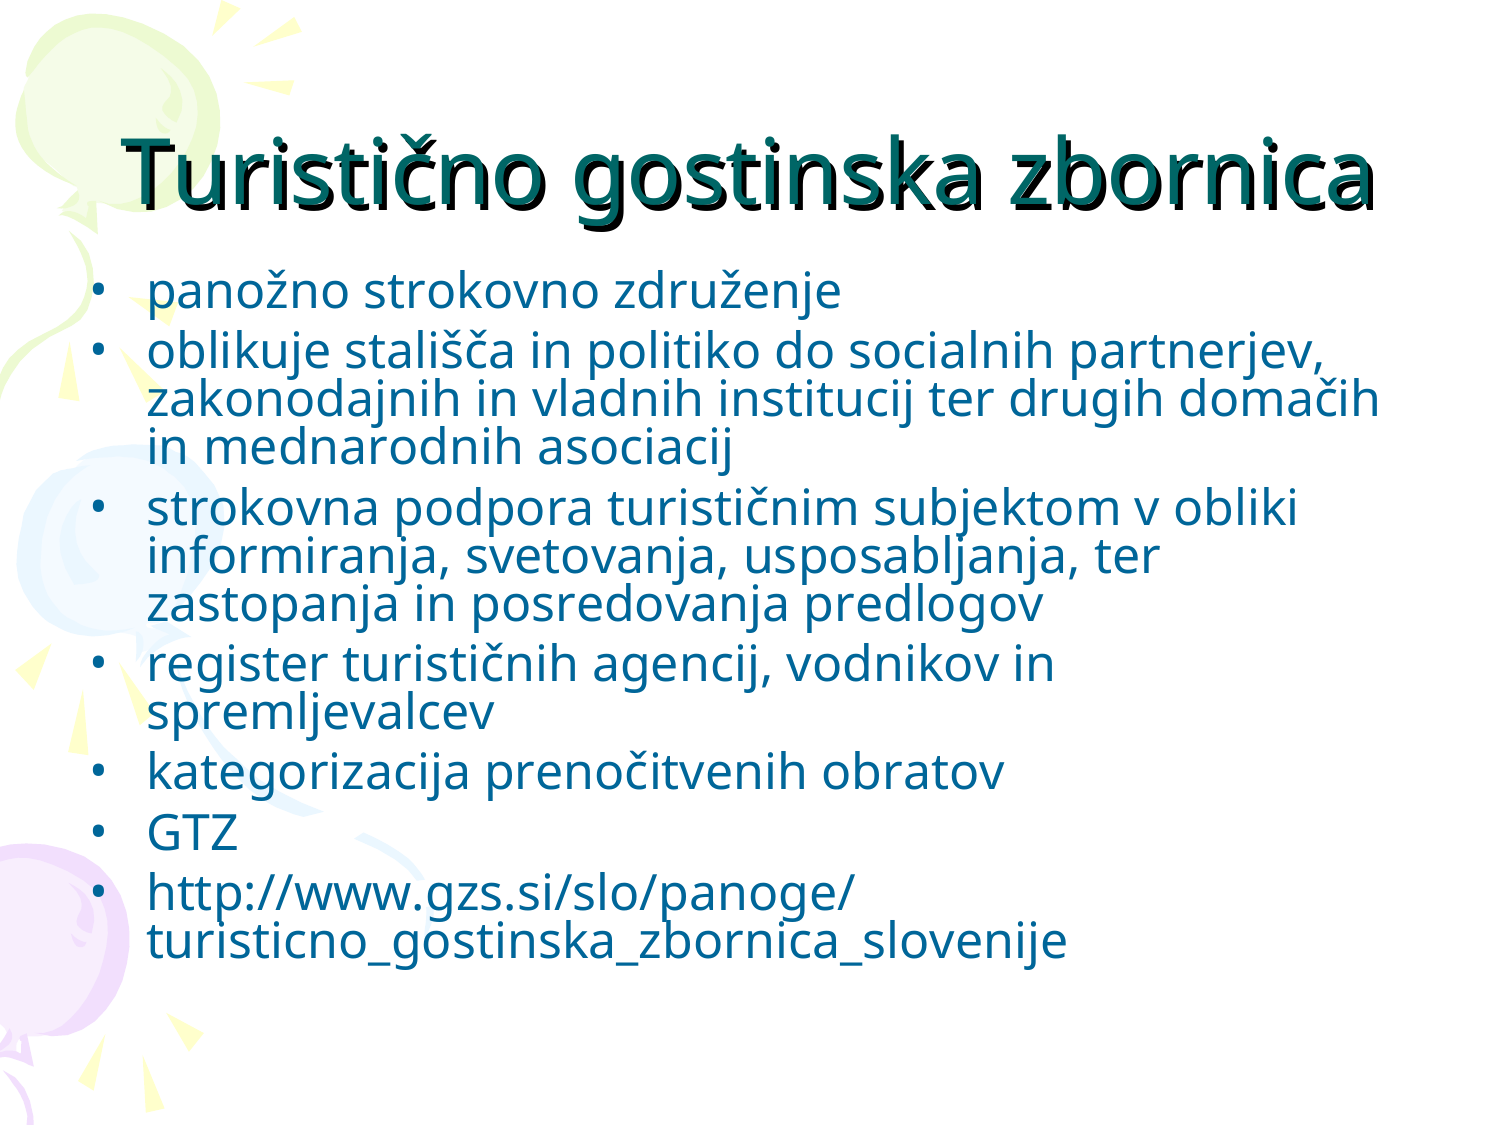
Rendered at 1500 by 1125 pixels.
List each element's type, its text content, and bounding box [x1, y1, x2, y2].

title Turistično gostinska zbornica [72, 16, 1426, 233]
list panožno strokovno združenje oblikuje stališča in politiko do socialnih partnerjev, zakonodajnih in vladnih institucij ter drugih domačih in mednarodnih asociacij strokovna podpora turističnim subjektom v obliki informiranja, svetovanja, usposabljanja, ter zastopanja in posredovanja predlogov register turističnih agencij, vodnikov in spremljevalcev kategorizacija prenočitvenih obratov GTZ http://www.gzs.si/slo/panoge/turisticno_gostinska_zbornica_slovenije [75, 262, 1426, 994]
